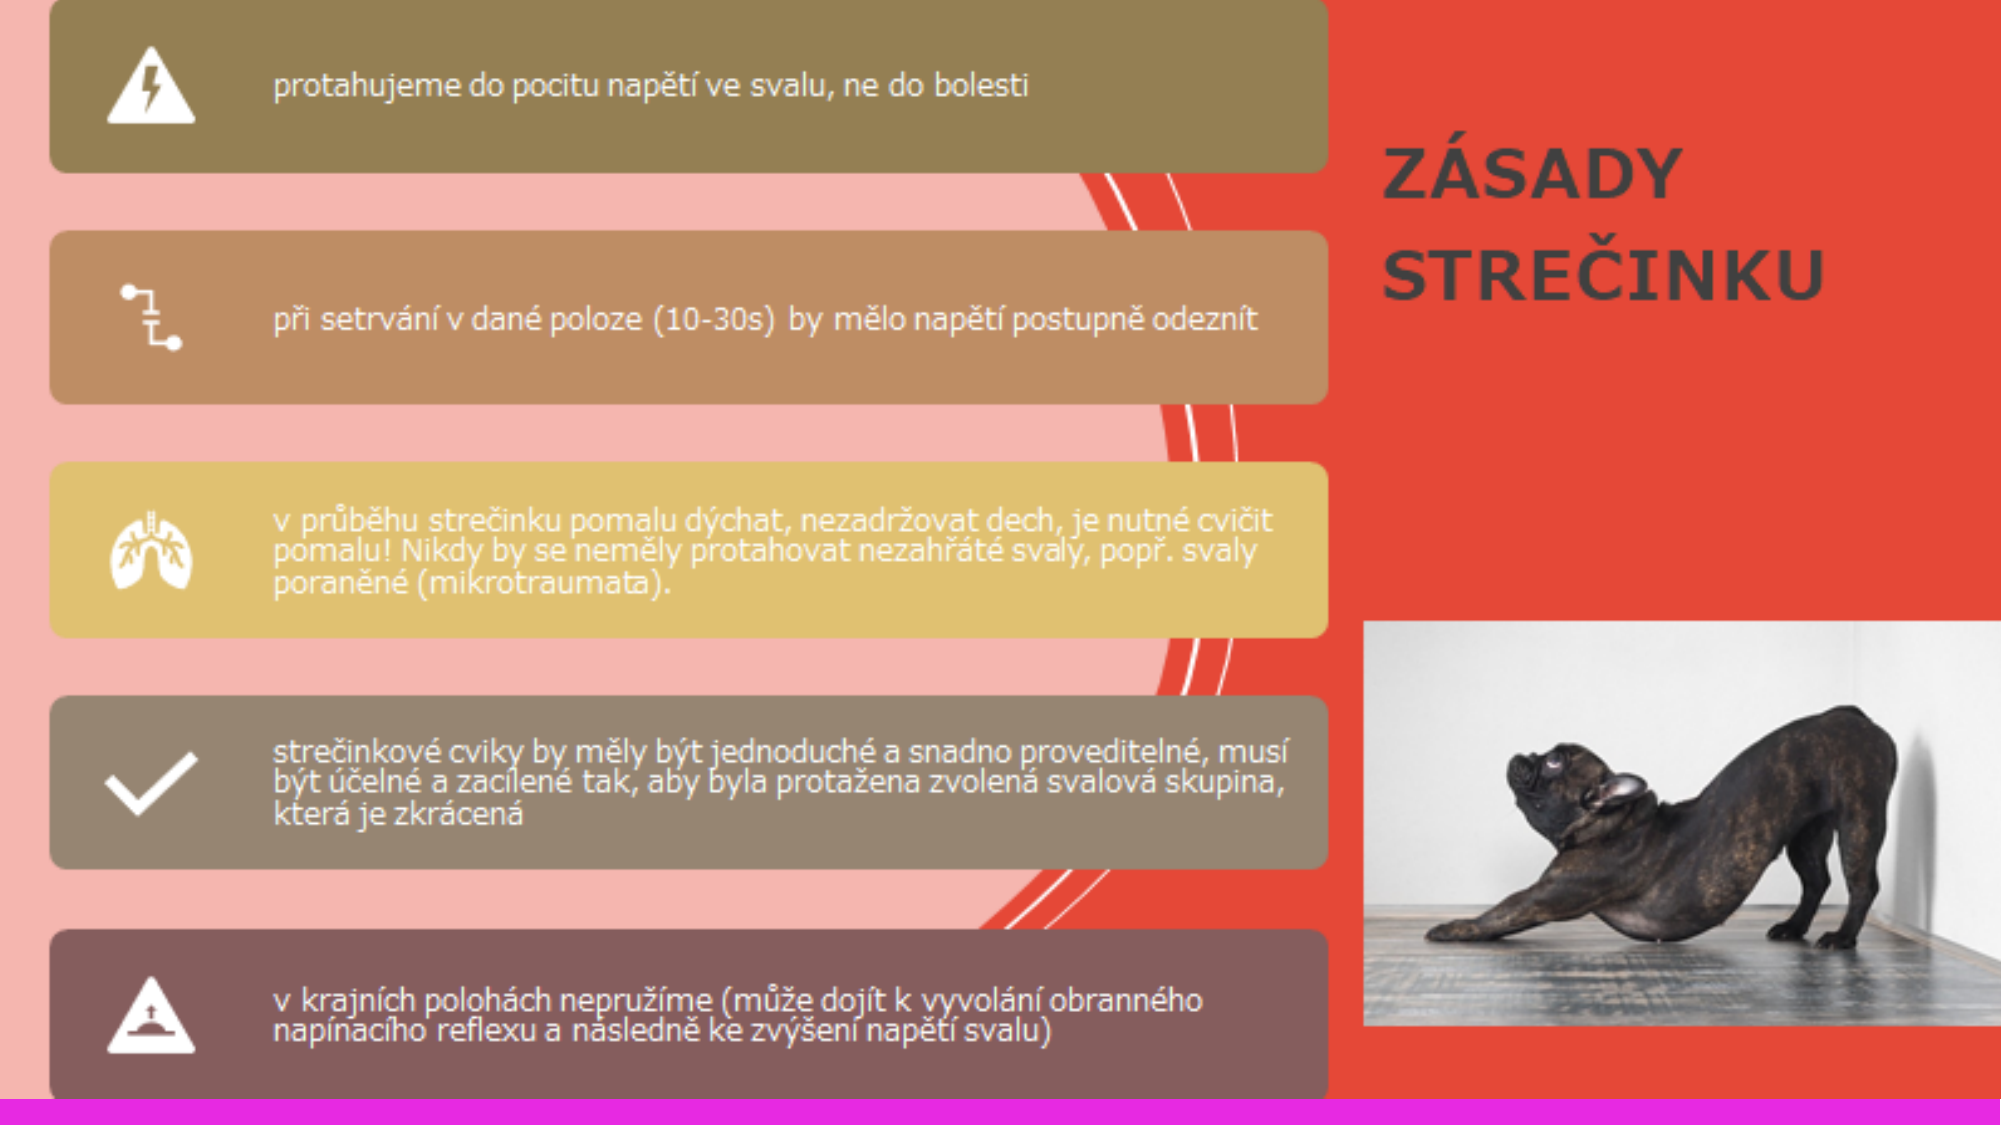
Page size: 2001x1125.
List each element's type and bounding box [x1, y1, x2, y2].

picture [0, 0, 2000, 1099]
text_box [0, 1099, 2000, 1125]
